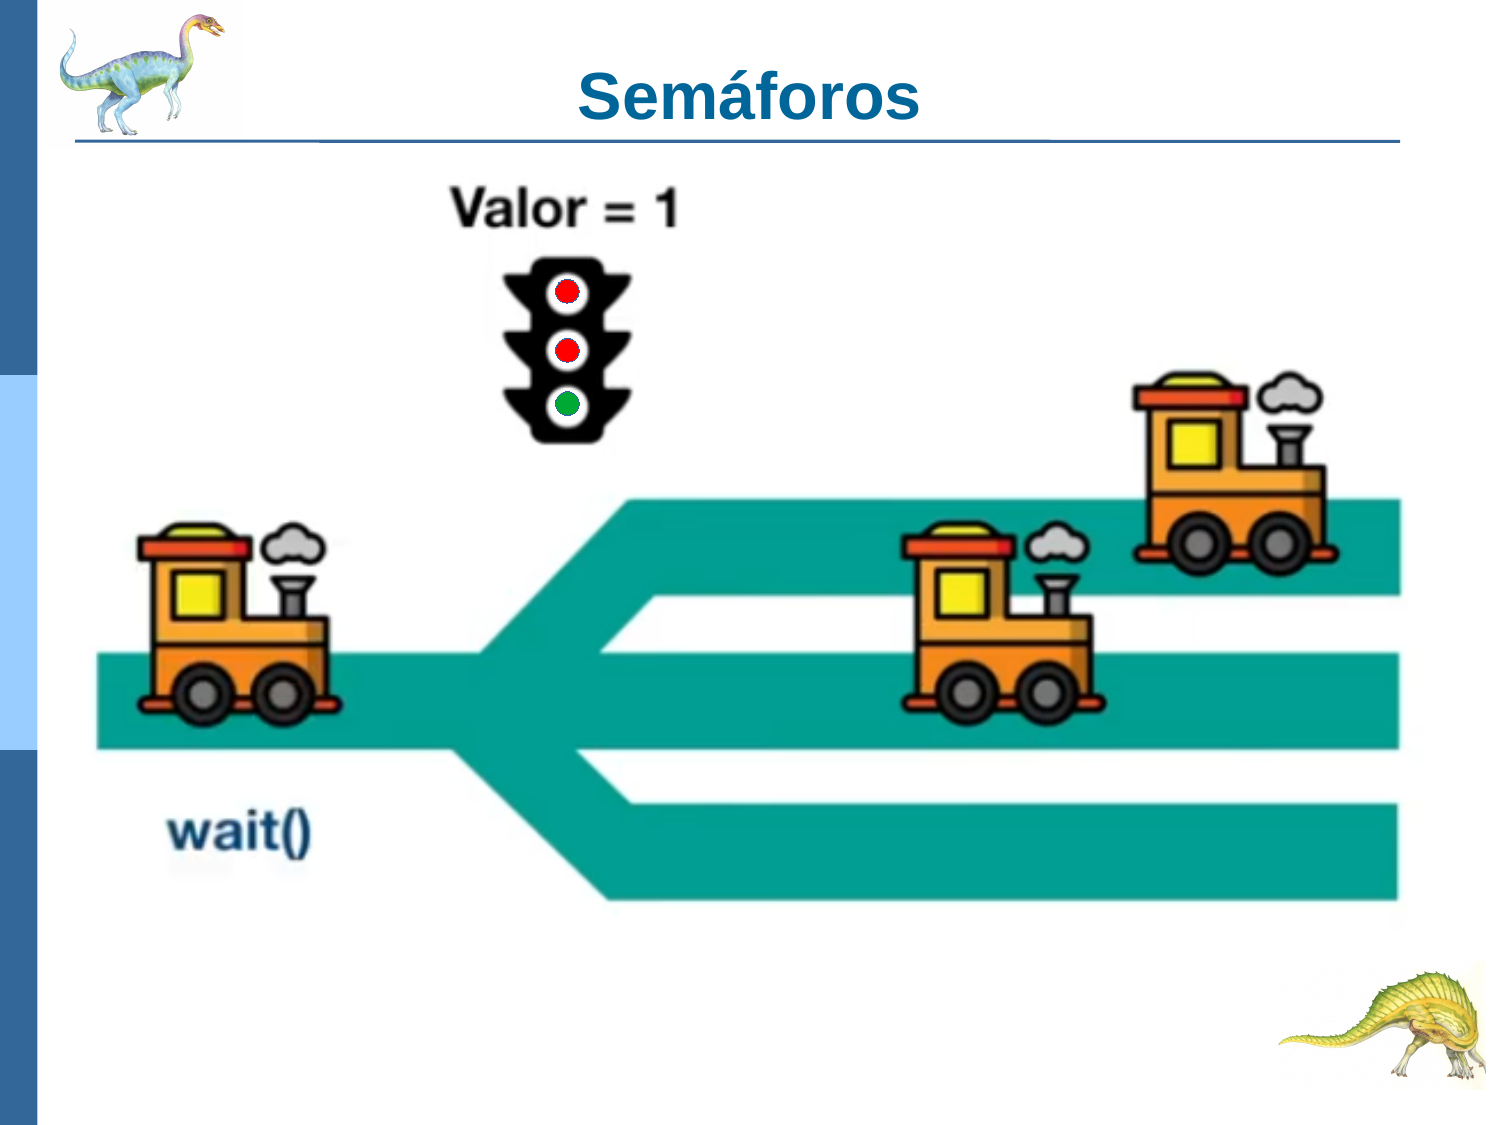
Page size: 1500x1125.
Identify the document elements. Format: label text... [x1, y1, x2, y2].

text_box Semáforos [75, 45, 1426, 141]
picture [88, 177, 1486, 1090]
text_box [555, 391, 580, 416]
picture [46, 0, 243, 149]
text_box [555, 279, 580, 304]
text_box [555, 338, 580, 363]
